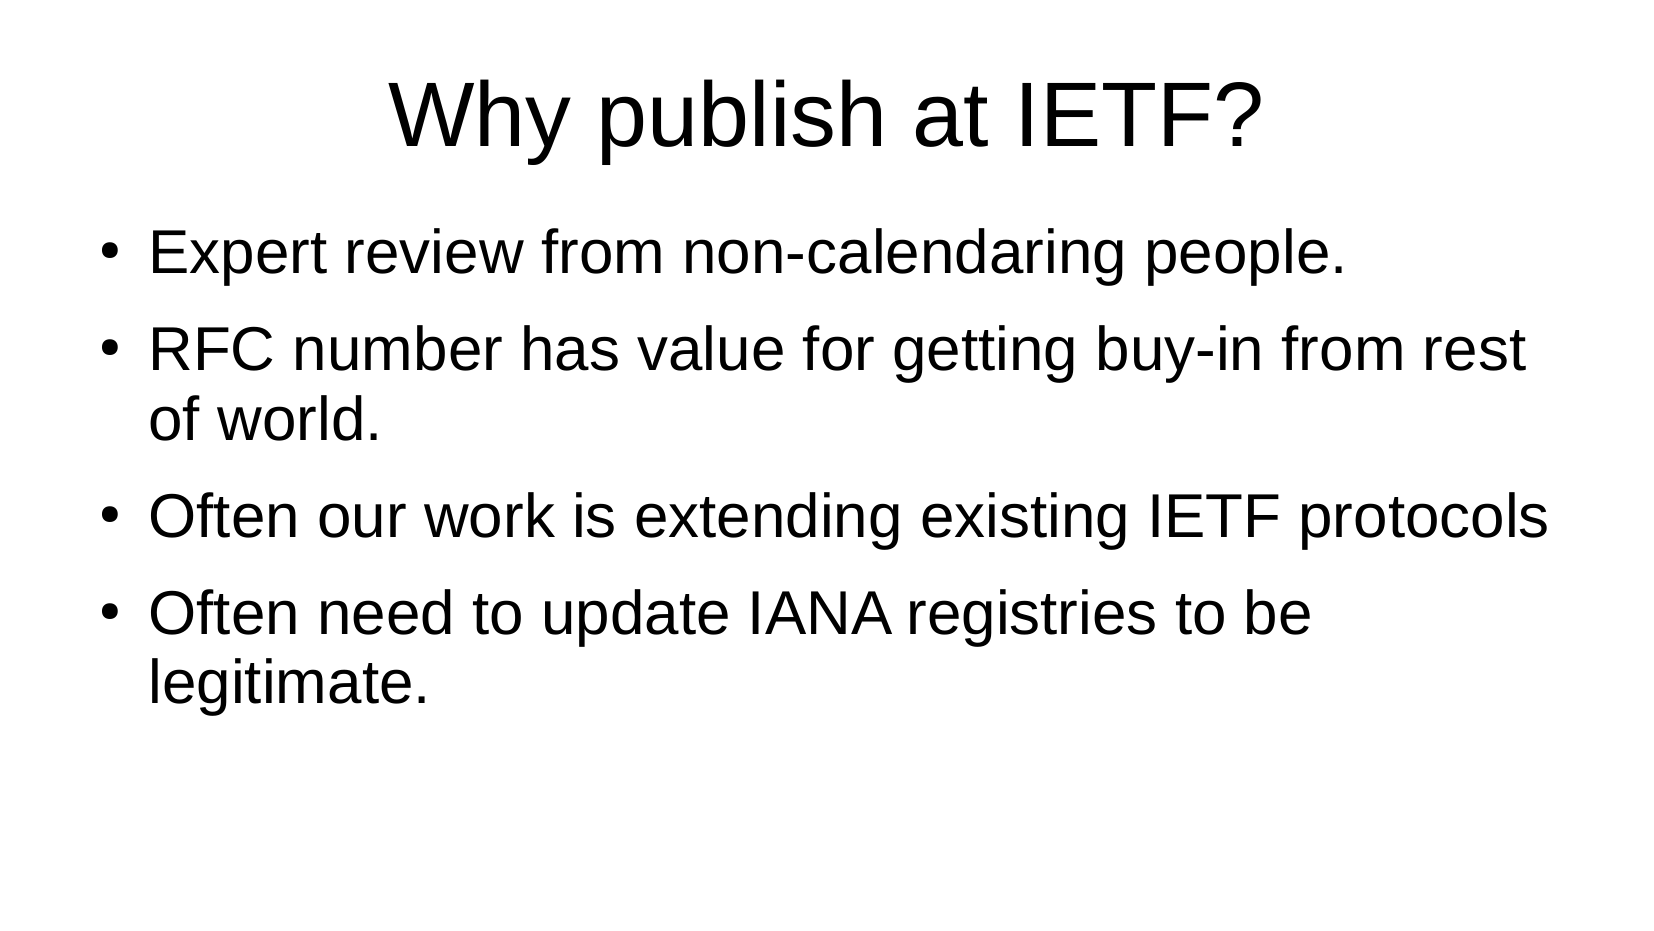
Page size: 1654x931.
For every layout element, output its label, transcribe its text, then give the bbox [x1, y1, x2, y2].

title Why publish at IETF? [82, 37, 1571, 193]
list Expert review from non-calendaring people. RFC number has value for getting buy-in from rest of world. Often our work is extending existing IETF protocols Often need to update IANA registries to be legitimate. [82, 217, 1571, 758]
